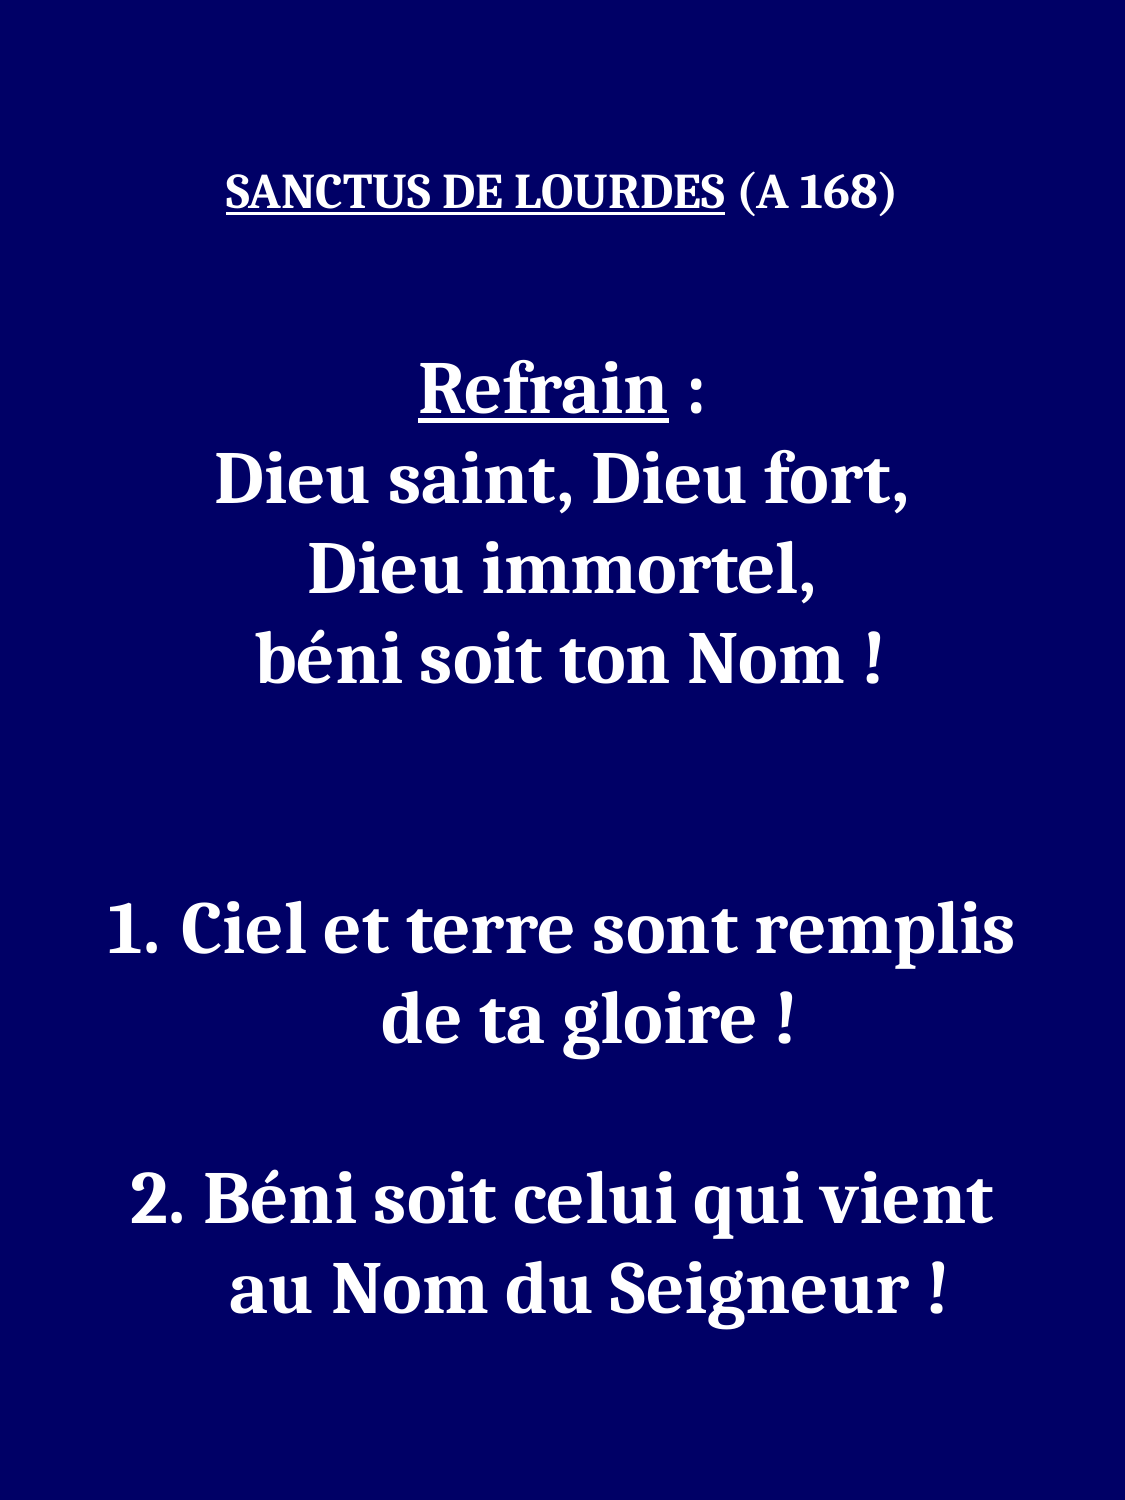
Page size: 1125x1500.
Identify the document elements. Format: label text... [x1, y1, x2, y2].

text_box SANCTUS DE LOURDES (A 168) Refrain : Dieu saint, Dieu fort, Dieu immortel, béni soit ton Nom ! Ciel et terre sont remplis de ta gloire ! Béni soit celui qui vient au Nom du Seigneur ! [0, 151, 1125, 1335]
